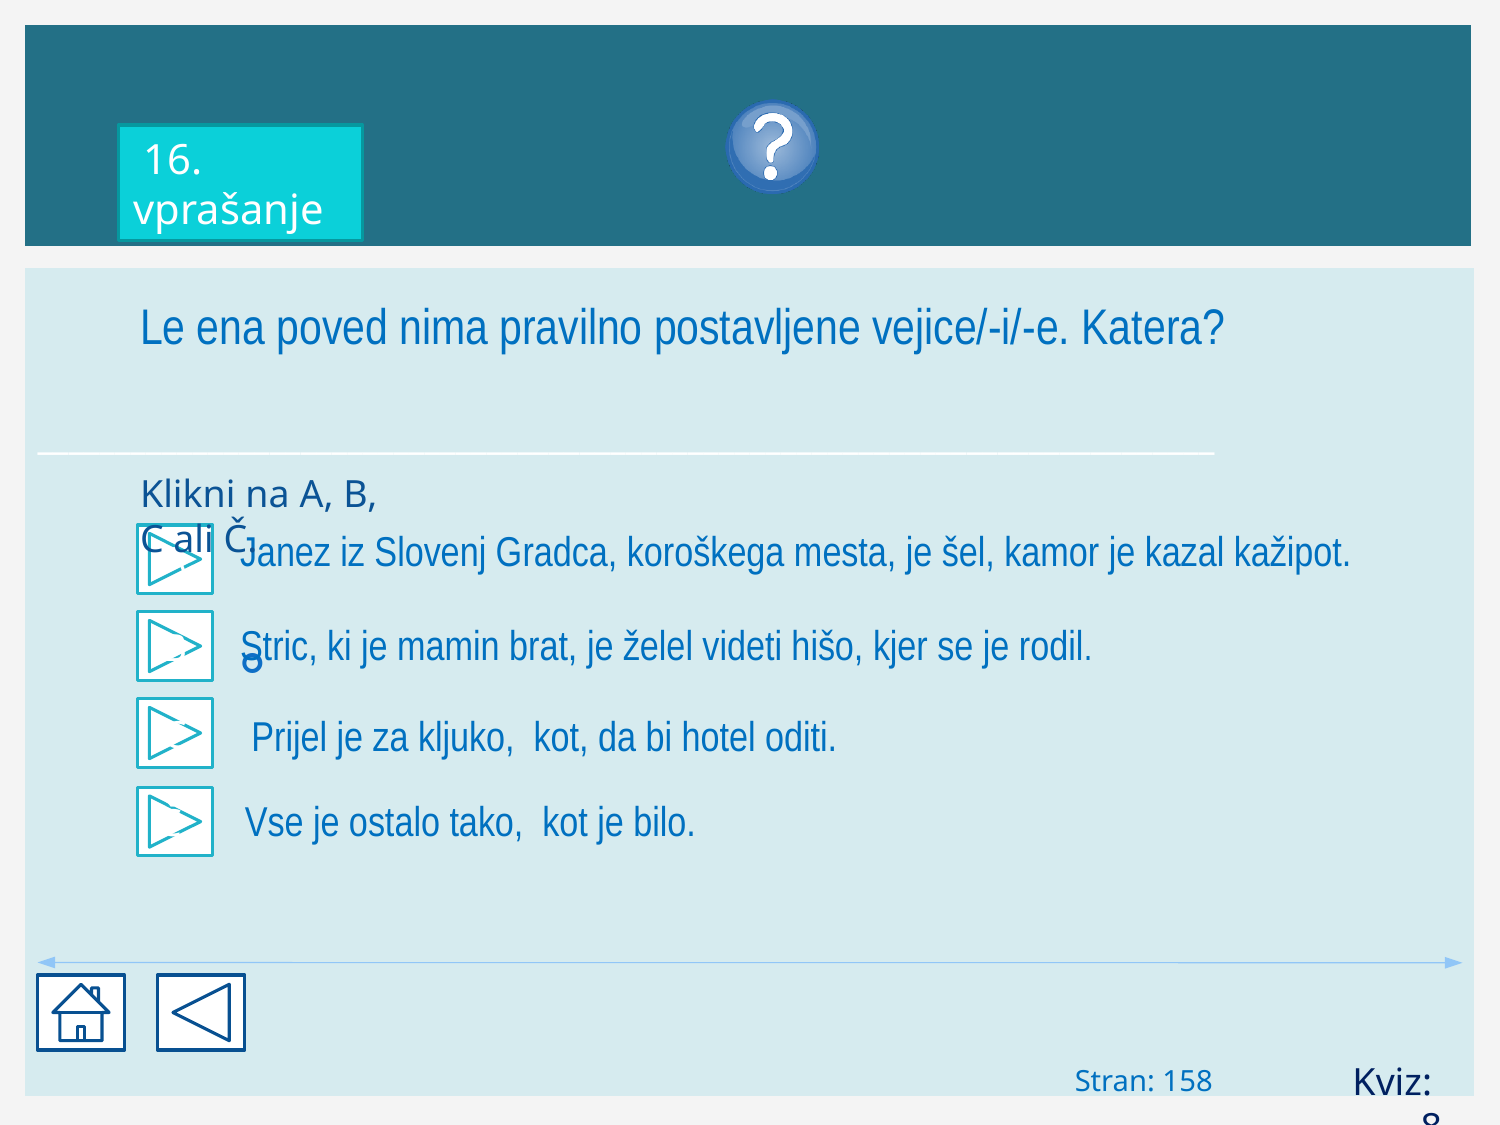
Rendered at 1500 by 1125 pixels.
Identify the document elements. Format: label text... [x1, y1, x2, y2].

text_box [0, 0, 1500, 1125]
text_box Le ena poved nima pravilno postavljene vejice/-i/-e. Katera? [125, 286, 1351, 363]
text_box Janez iz Slovenj Gradca, koroškega mesta, je šel, kamor je kazal kažipot. [225, 517, 1463, 584]
text_box A [137, 524, 213, 594]
text_box 16. vprašanje [118, 125, 363, 191]
text_box ____________________________________________________________________________ [22, 404, 1488, 466]
text_box [1426, 1116, 1435, 1124]
text_box Stran: 158 [975, 1055, 1313, 1106]
text_box Klikni na A, B, C ali Č. [125, 466, 413, 524]
text_box C [137, 698, 213, 768]
picture [725, 100, 819, 194]
text_box Kviz: 8 [1337, 1050, 1475, 1111]
text_box Vse je ostalo tako, kot je bilo. [229, 786, 1355, 853]
text_box Č. [137, 787, 213, 856]
text_box B [137, 611, 213, 681]
text_box Stric, ki je mamin brat, je želel videti hišo, kjer se je rodil. [225, 611, 1375, 676]
text_box Prijel je za kljuko, kot, da bi hotel oditi. [236, 702, 1362, 768]
